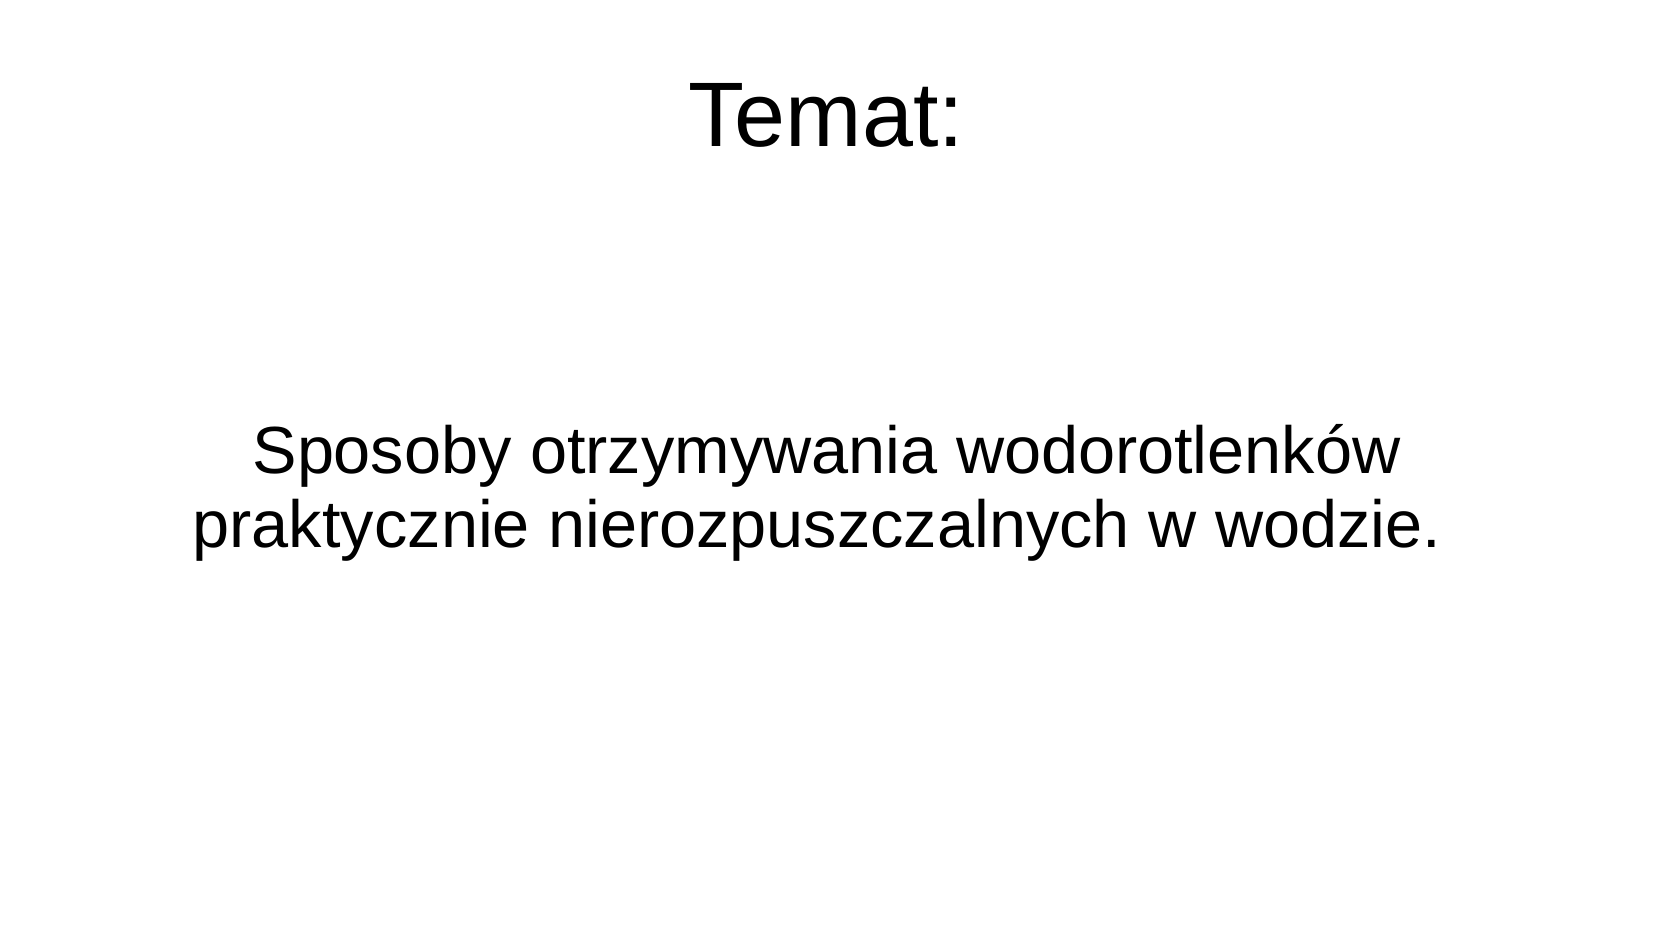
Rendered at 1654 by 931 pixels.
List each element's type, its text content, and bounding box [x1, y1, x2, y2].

title Temat: [82, 37, 1571, 193]
subtitle Sposoby otrzymywania wodorotlenków praktycznie nierozpuszczalnych w wodzie. [82, 217, 1571, 758]
